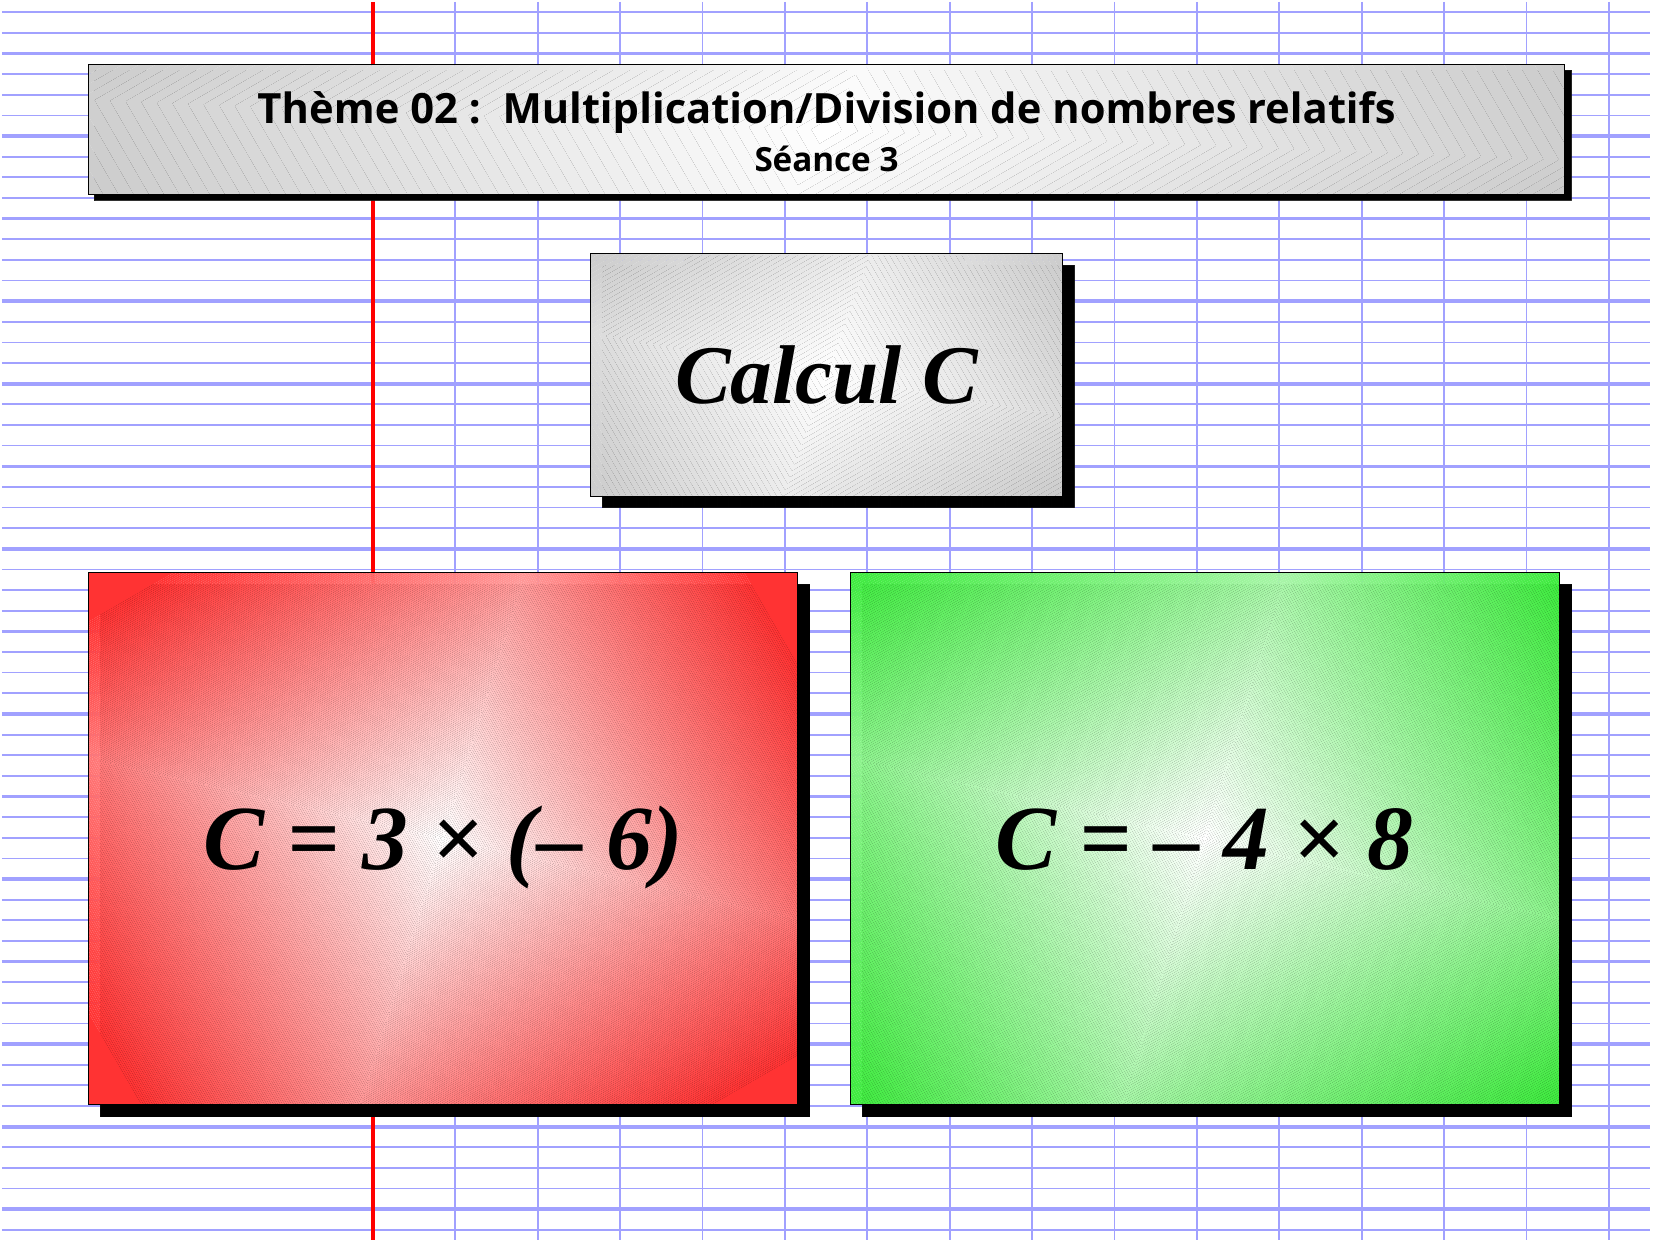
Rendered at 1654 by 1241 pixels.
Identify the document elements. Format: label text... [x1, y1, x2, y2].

text_box Thème 02 : Multiplication/Division de nombres relatifs Séance 3 [88, 64, 1565, 195]
text_box Calcul C [590, 253, 1063, 497]
text_box C = 3 × (– 6) [88, 572, 798, 1105]
picture [0, 0, 1654, 1241]
text_box C = – 4 × 8 [850, 572, 1560, 1105]
